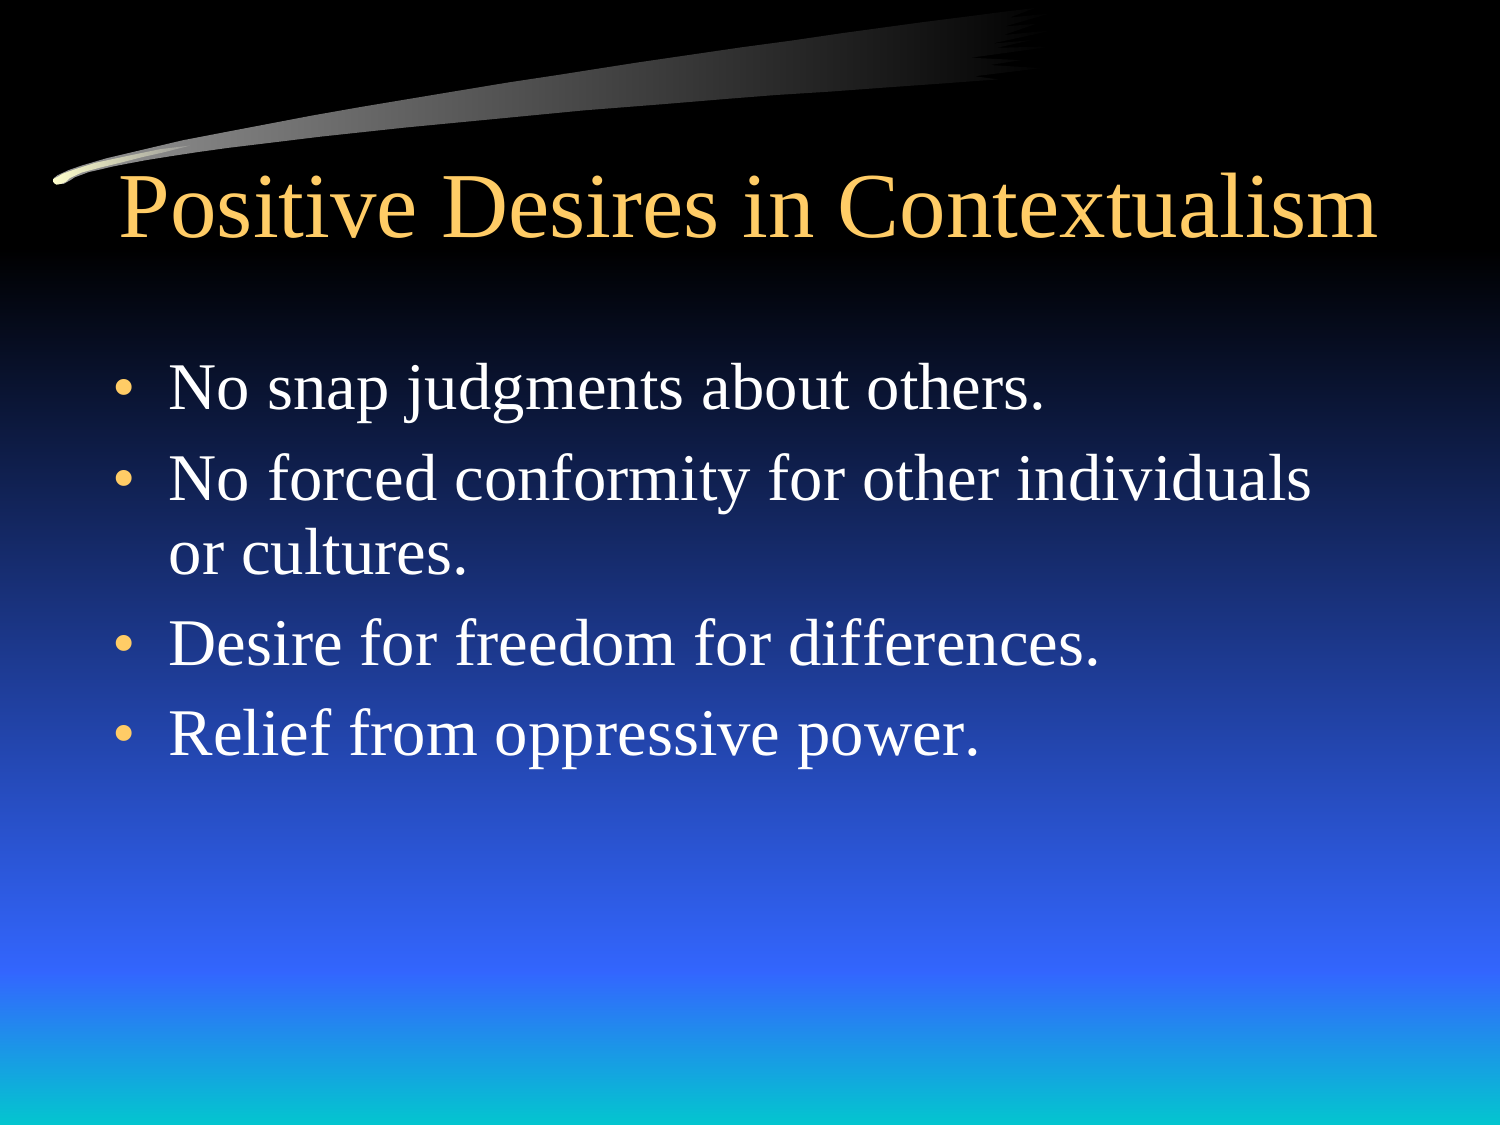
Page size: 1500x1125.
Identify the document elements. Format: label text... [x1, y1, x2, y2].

list No snap judgments about others. No forced conformity for other individuals or cultures. Desire for freedom for differences. Relief from oppressive power. [112, 350, 1388, 1026]
title Positive Desires in Contextualism [112, 112, 1388, 301]
